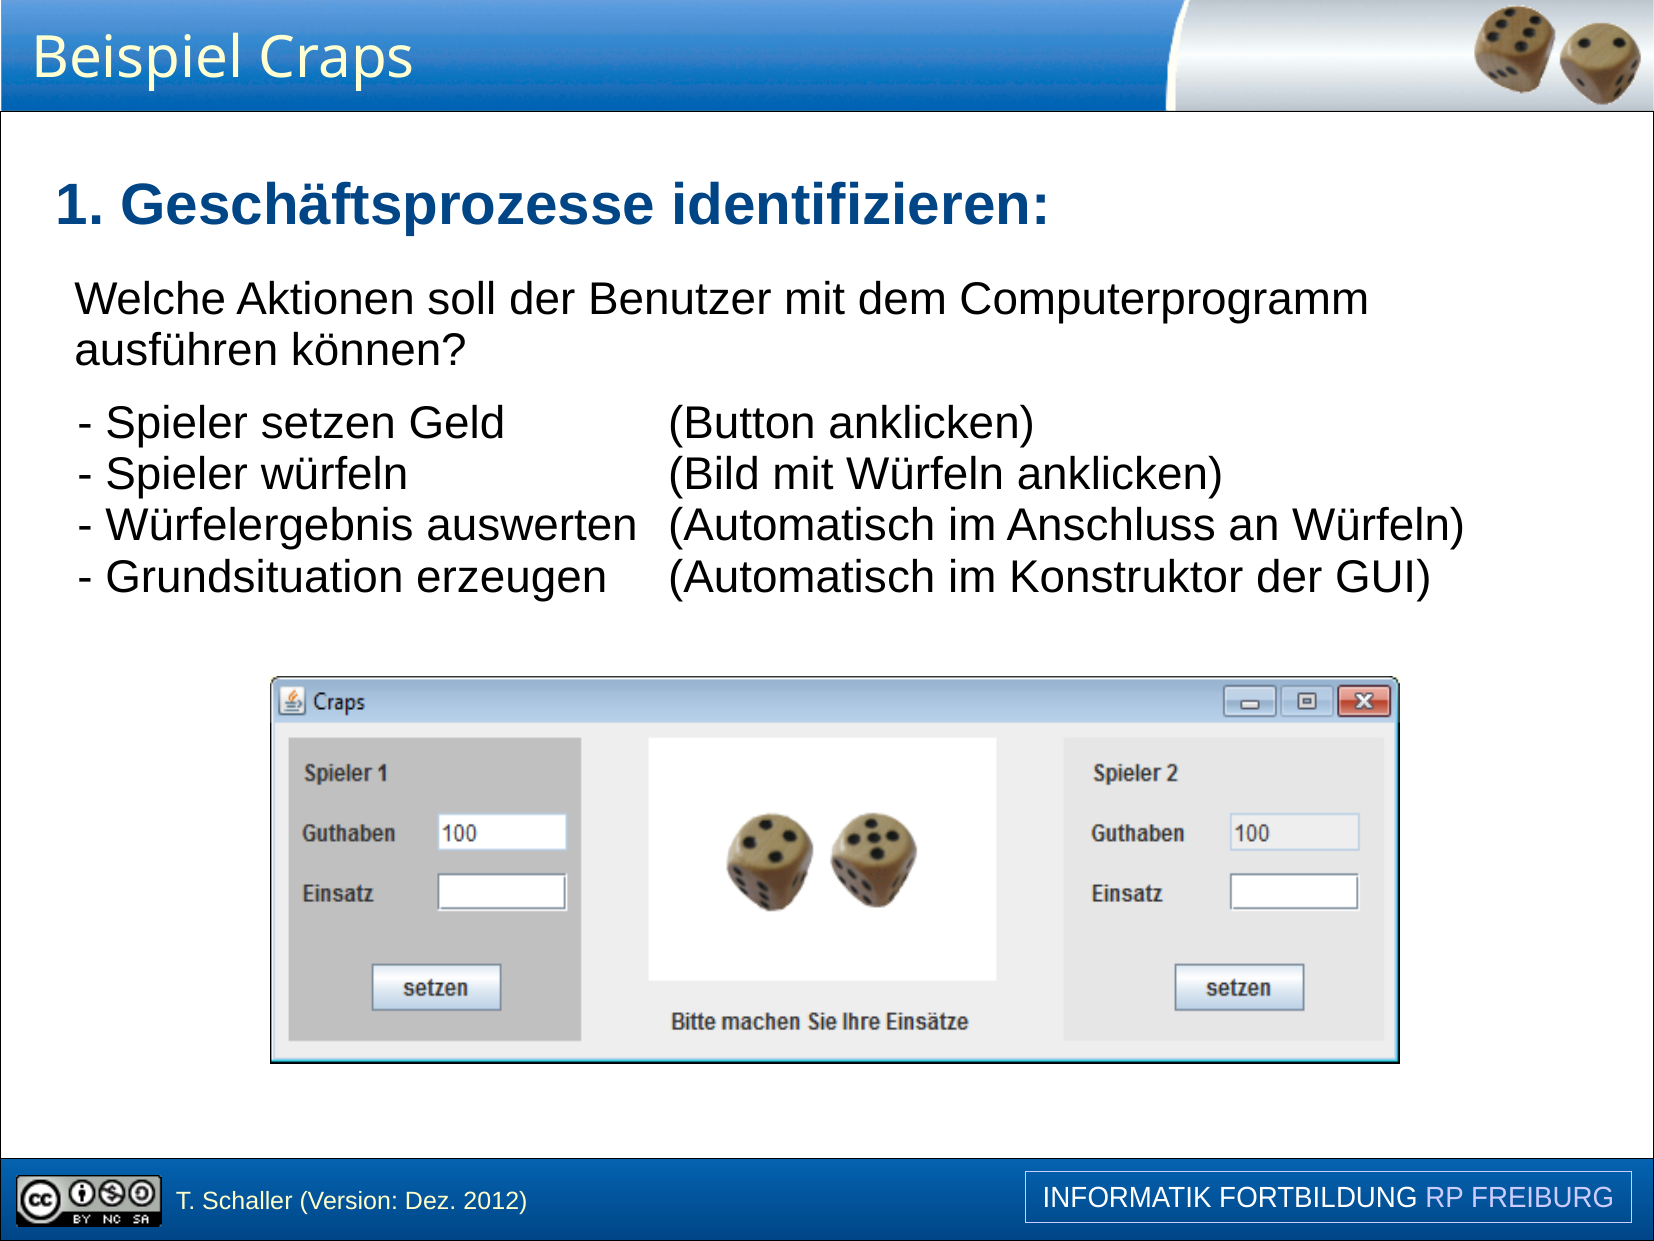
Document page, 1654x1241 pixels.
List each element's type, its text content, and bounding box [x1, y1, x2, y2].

text_box Welche Aktionen soll der Benutzer mit dem Computerprogramm ausführen können? [59, 265, 1579, 446]
text_box 1. Geschäftsprozesse identifizieren: [40, 164, 1067, 246]
picture [270, 676, 1400, 1065]
text_box - Spieler setzen Geld (Button anklicken) - Spieler würfeln (Bild mit Würfeln anklicken) - Würfelergebnis auswerten (Automatisch im Anschluss an Würfeln) - Grundsituation erzeugen (Automatisch im Konstruktor der GUI) [62, 389, 1582, 609]
picture [0, 0, 1654, 111]
picture [16, 1175, 162, 1227]
title Beispiel Craps [31, 16, 1151, 94]
